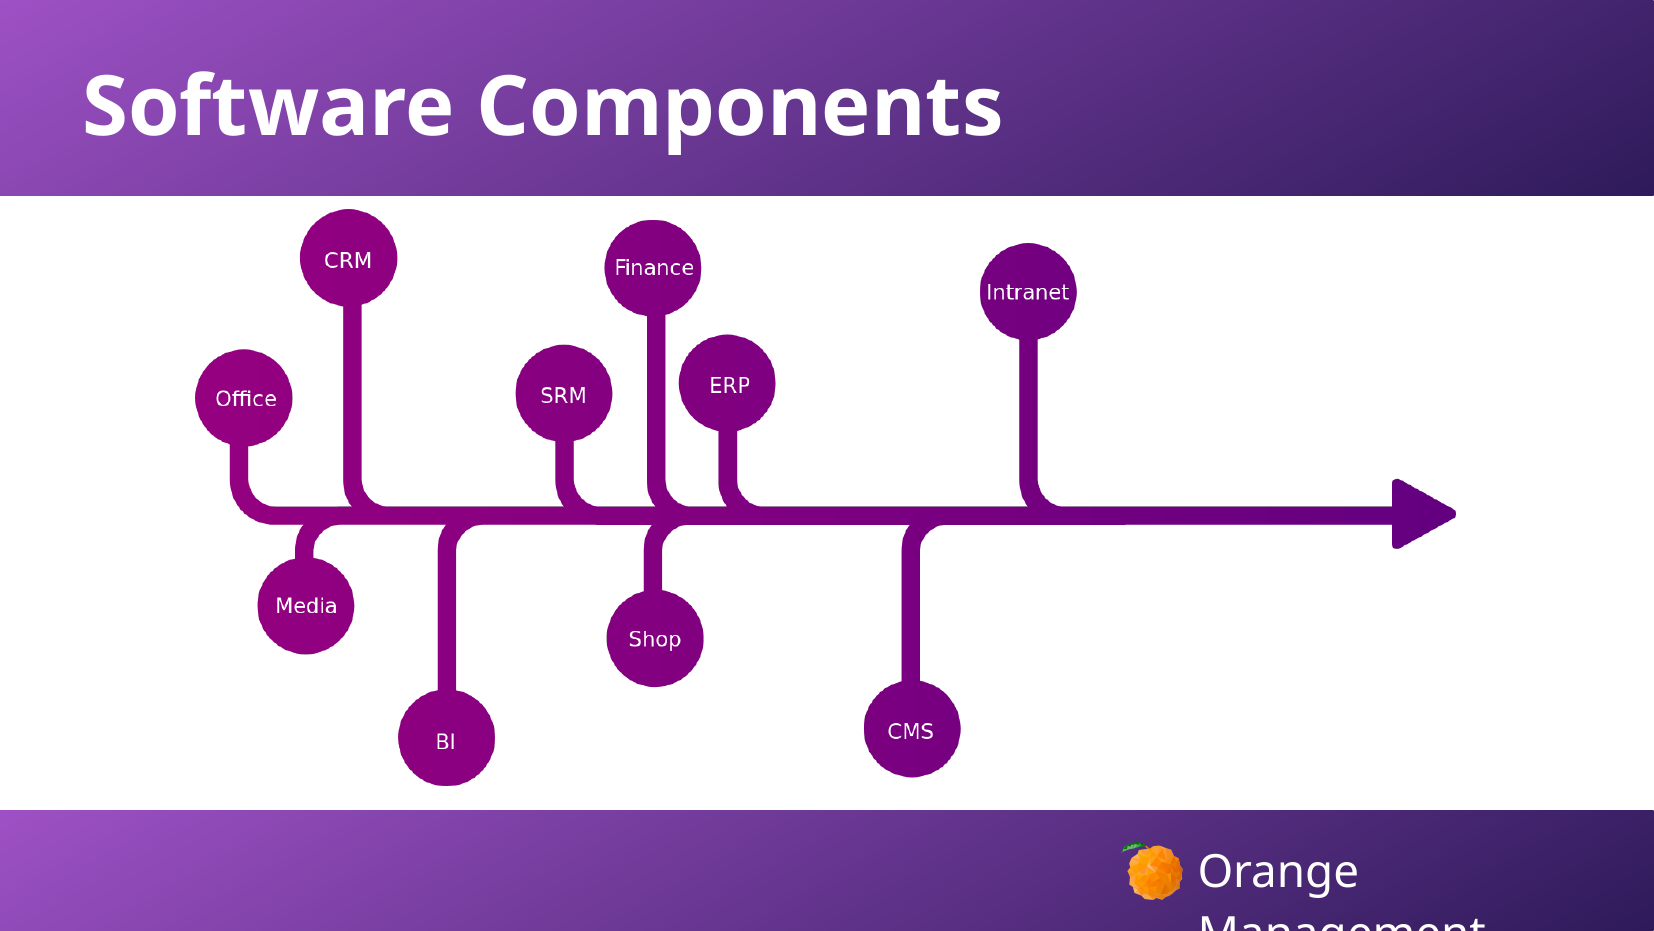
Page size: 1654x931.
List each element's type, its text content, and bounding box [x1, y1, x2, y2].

text_box [1396, 927, 1407, 931]
picture [195, 209, 1456, 786]
text_box Orange Management [1182, 830, 1648, 907]
picture [1121, 842, 1182, 901]
text_box [0, 0, 1654, 196]
text_box [0, 810, 1654, 931]
text_box [1381, 927, 1391, 931]
title Software Components [82, 25, 1571, 181]
text_box [1205, 921, 1209, 931]
text_box [1326, 927, 1337, 931]
text_box [1423, 927, 1434, 931]
text_box [1273, 927, 1284, 931]
text_box [1355, 927, 1366, 931]
text_box [1450, 927, 1461, 931]
